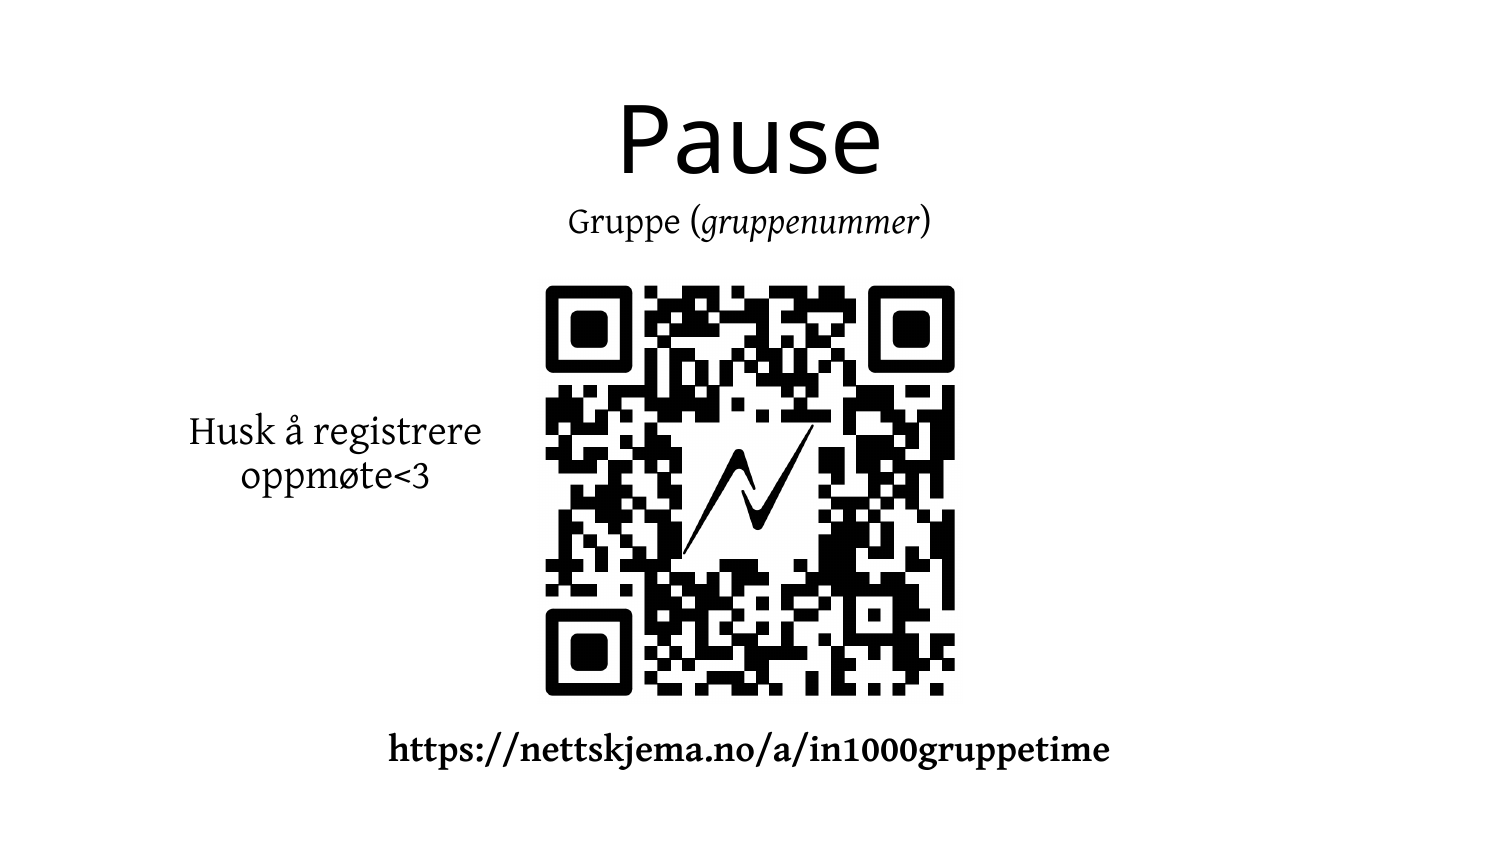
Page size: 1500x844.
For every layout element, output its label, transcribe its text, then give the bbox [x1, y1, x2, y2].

text_box Pause [313, 71, 1187, 205]
text_box Husk å registrere oppmøte<3 [138, 402, 533, 554]
text_box https://nettskjema.no/a/in1000gruppetime [0, 716, 1500, 777]
text_box Gruppe (gruppenummer) [374, 188, 1126, 249]
picture [537, 277, 963, 704]
